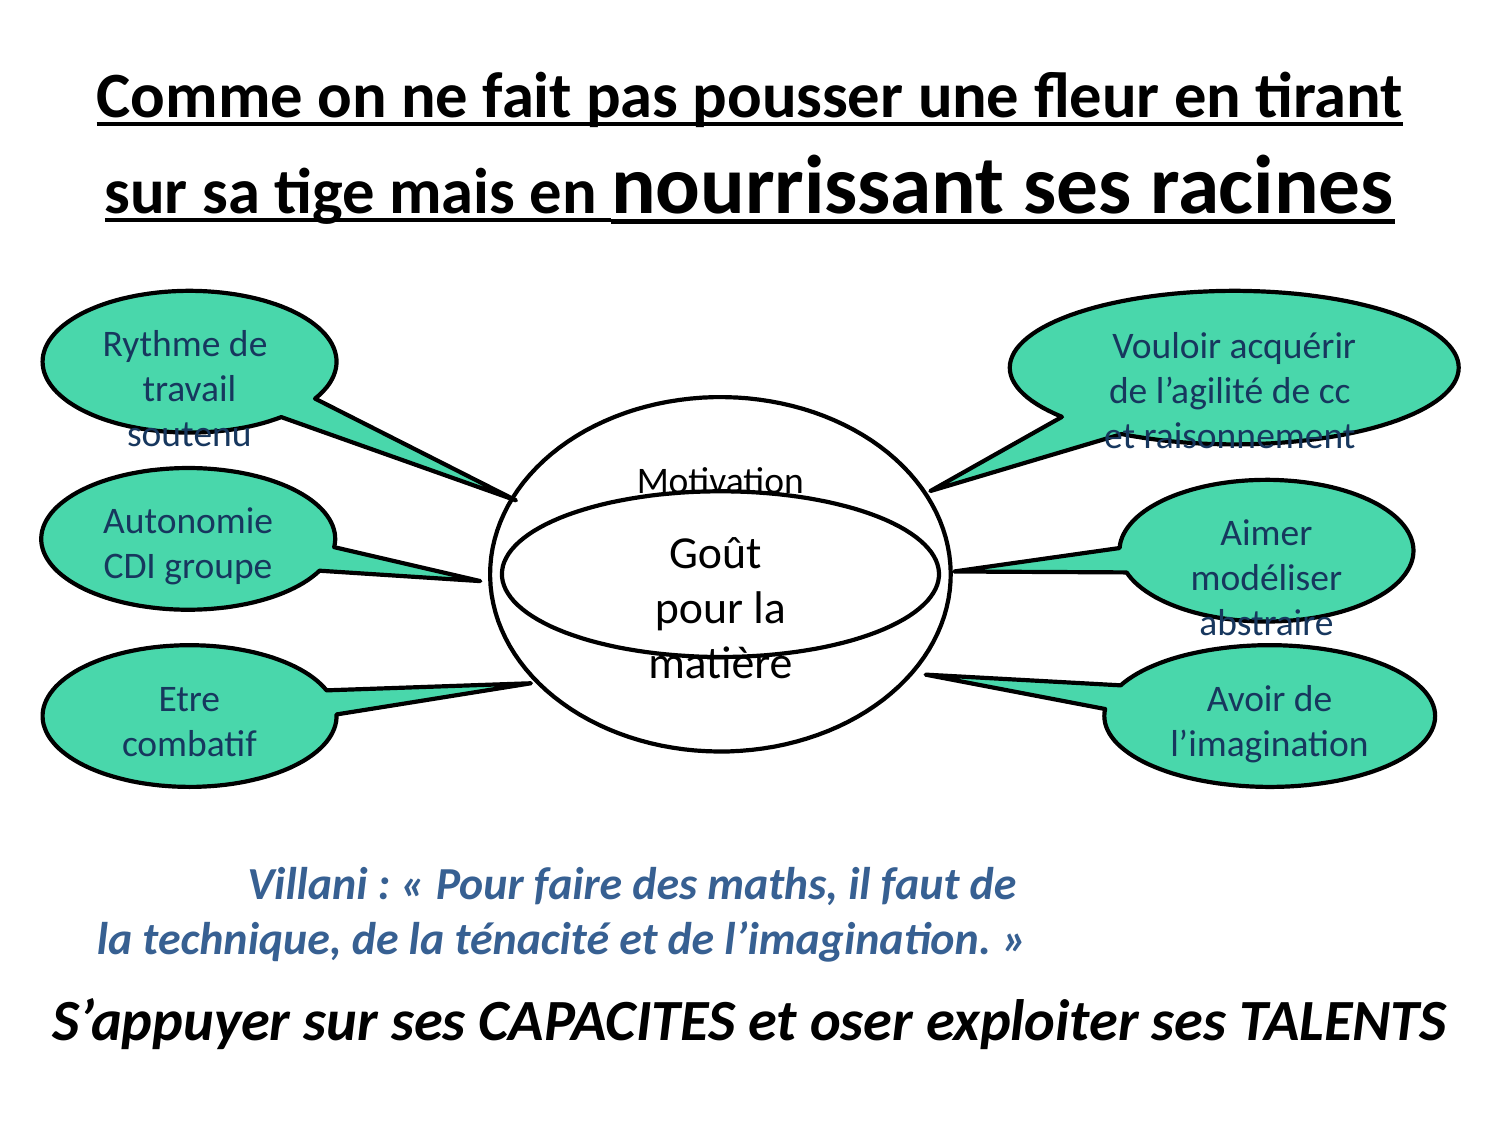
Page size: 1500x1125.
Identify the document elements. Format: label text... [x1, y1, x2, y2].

text_box Autonomie CDI groupe [41, 468, 481, 610]
text_box Avoir de l’imagination [925, 645, 1436, 787]
text_box S’appuyer sur ses CAPACITES et oser exploiter ses TALENTS [0, 952, 1500, 1083]
text_box Etre combatif [42, 645, 531, 787]
text_box Vouloir acquérir de l’agilité de cc et raisonnement [930, 290, 1459, 492]
text_box Villani : « Pour faire des maths, il faut de la technique, de la ténacité et de l’imagination. » [81, 846, 1405, 973]
title Comme on ne fait pas pousser une fleur en tirant sur sa tige mais en nourrissant ses racines [75, 45, 1426, 233]
text_box Aimer modéliser abstraire [954, 479, 1414, 622]
text_box Motivation [490, 397, 951, 752]
text_box Rythme de travail soutenu [42, 290, 516, 501]
